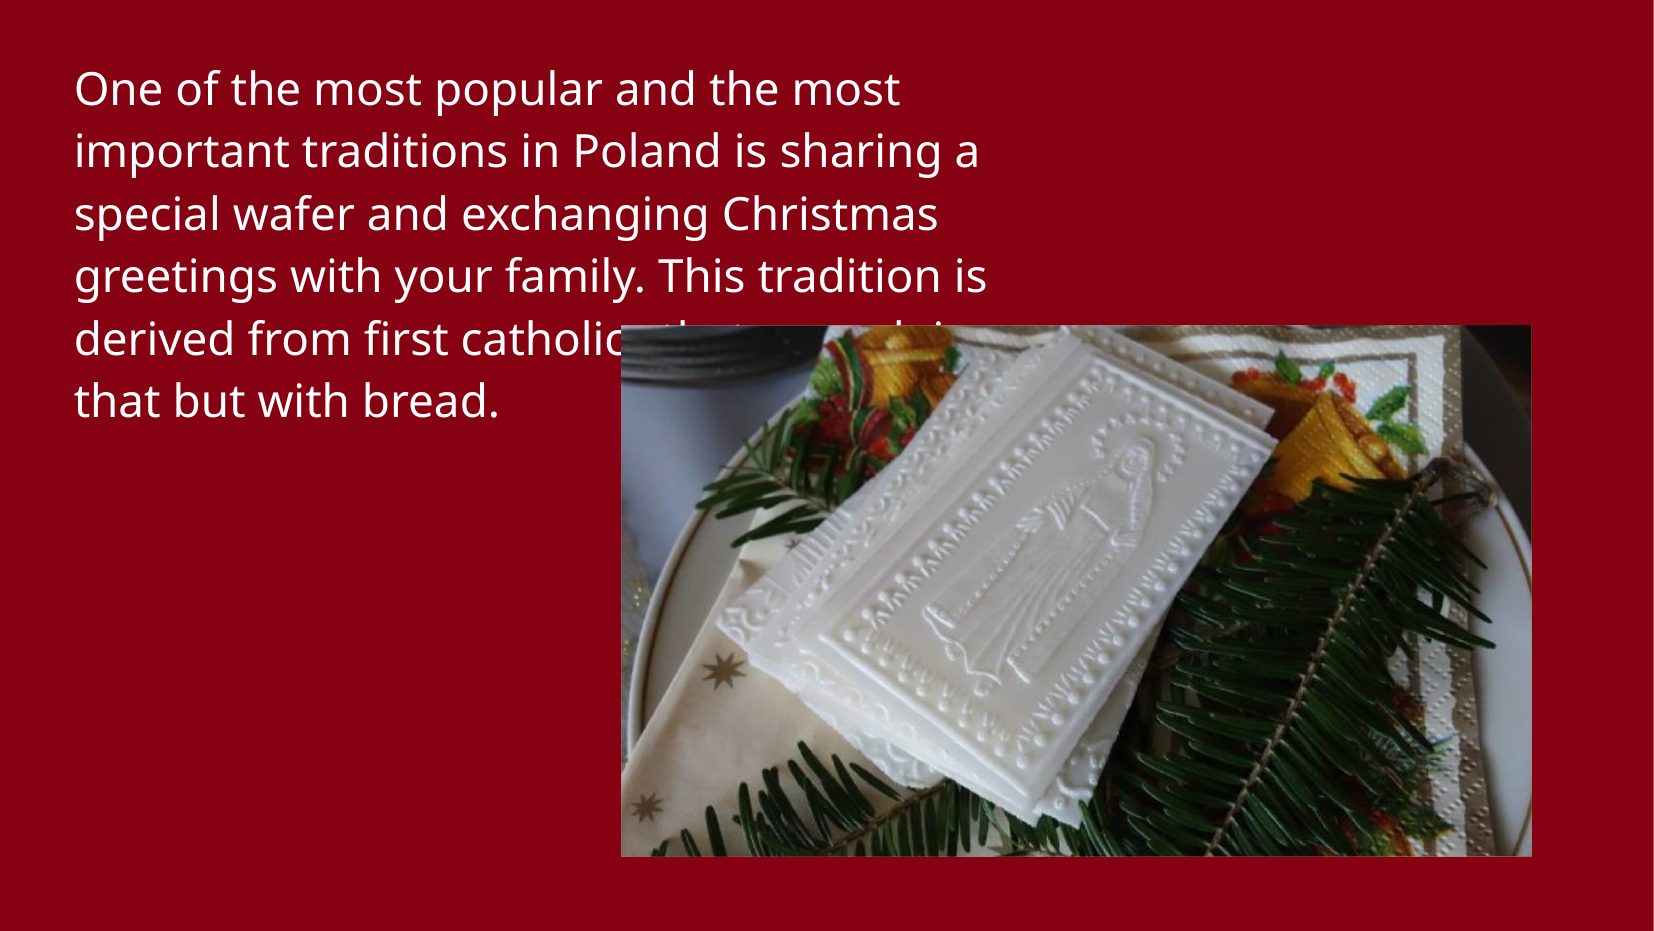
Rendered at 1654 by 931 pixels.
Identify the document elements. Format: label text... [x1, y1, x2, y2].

text_box One of the most popular and the most important traditions in Poland is sharing a special wafer and exchanging Christmas greetings with your family. This tradition is derived from first catholics that were doing that but with bread. [59, 48, 1034, 384]
picture [0, 0, 1654, 931]
